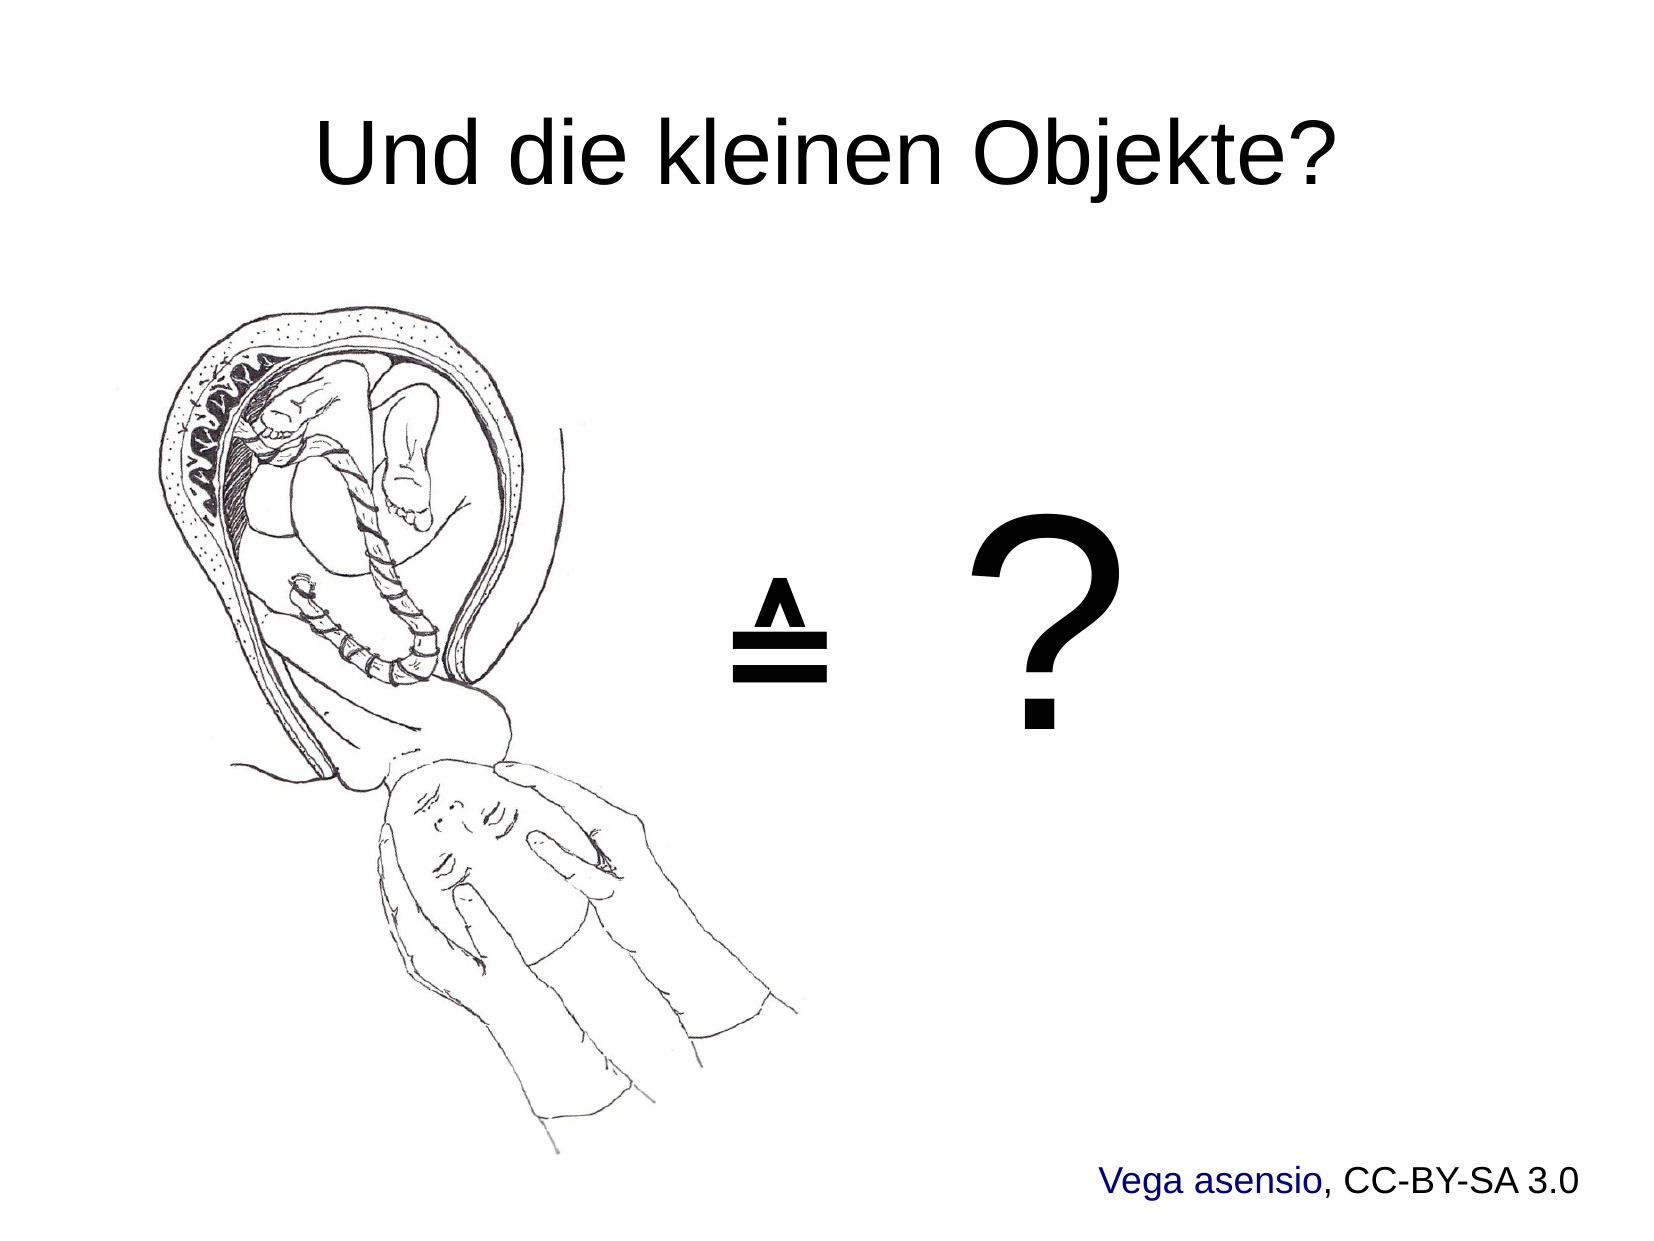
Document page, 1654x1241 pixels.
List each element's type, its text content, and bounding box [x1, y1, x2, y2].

title Und die kleinen Objekte? [82, 49, 1571, 257]
picture [59, 257, 836, 1232]
text_box ? [944, 442, 1477, 921]
text_box ≙ [702, 561, 821, 805]
text_box Vega asensio, CC-BY-SA 3.0 [915, 1151, 1595, 1209]
